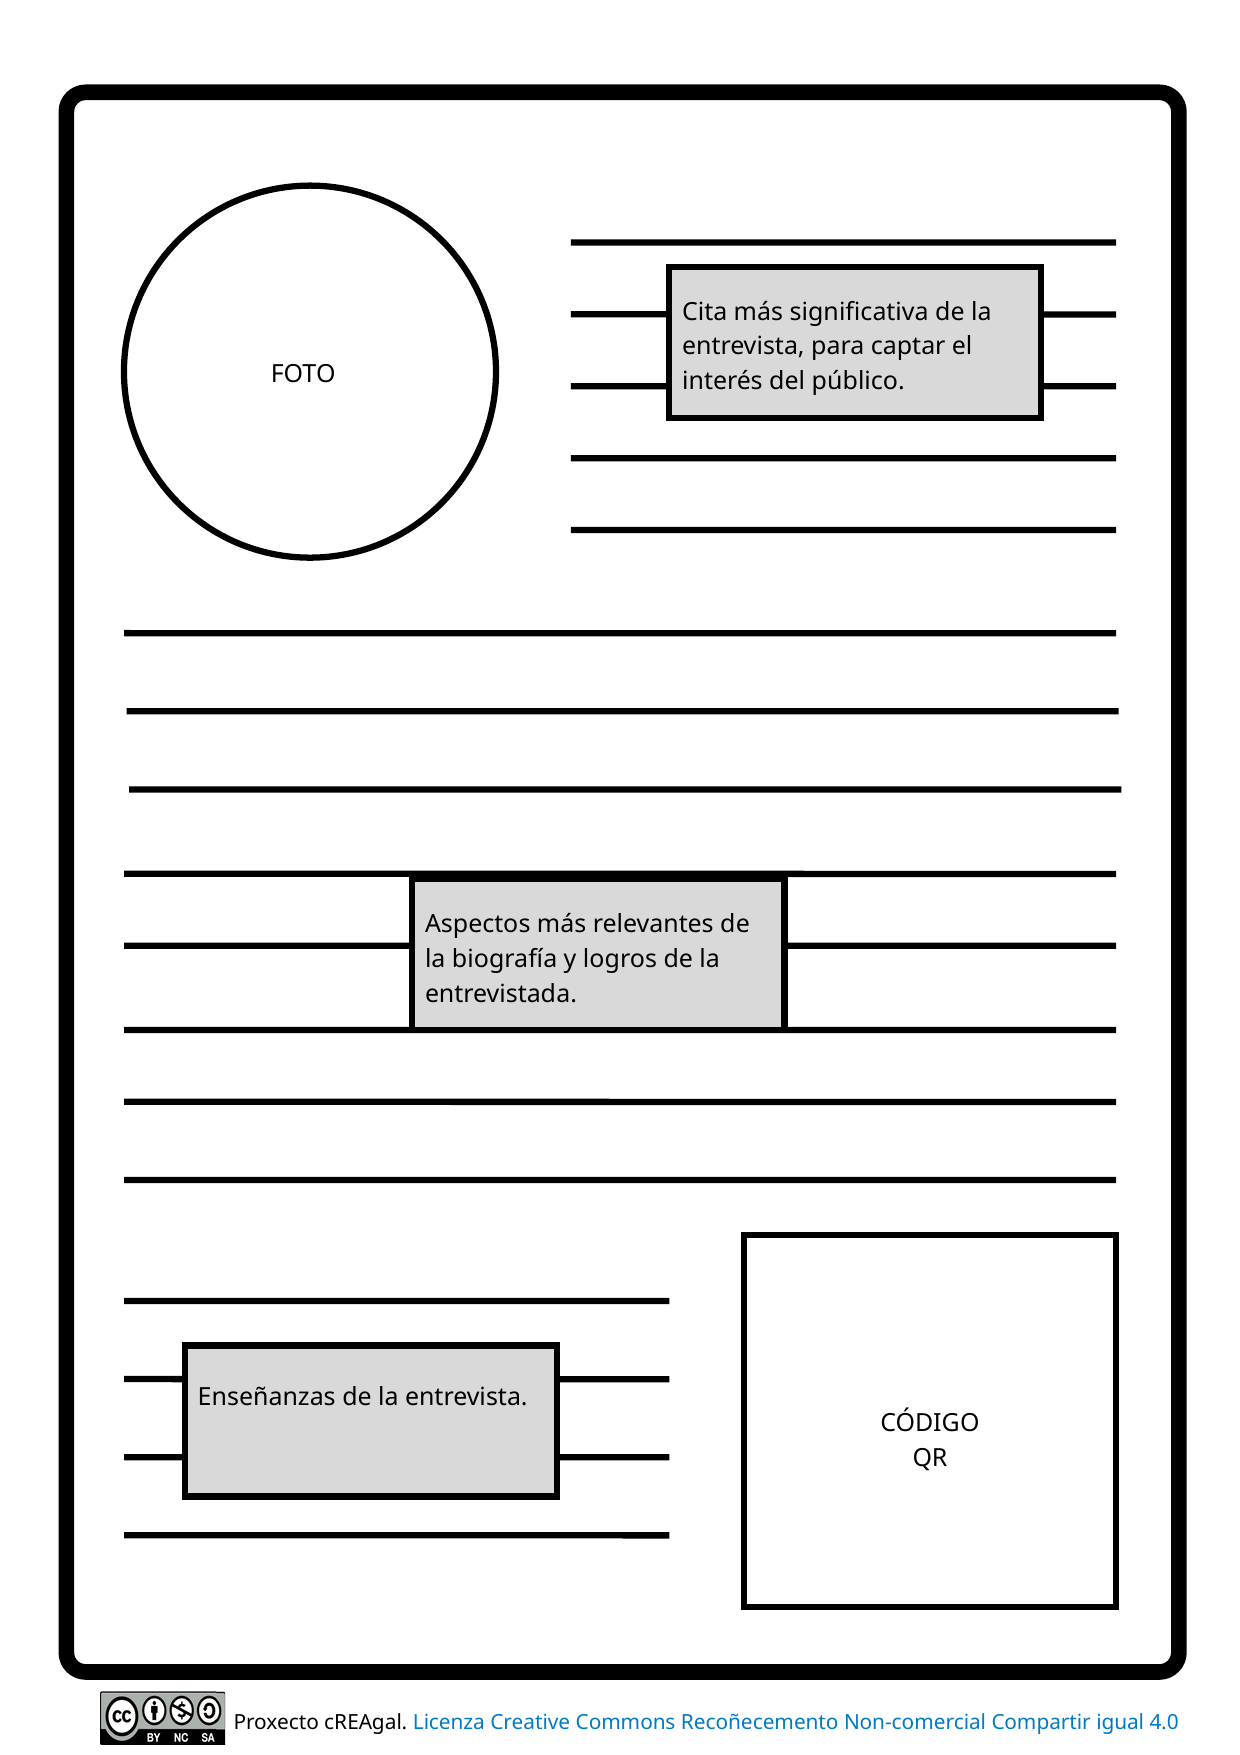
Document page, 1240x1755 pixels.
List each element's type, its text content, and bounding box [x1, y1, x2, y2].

text_box CÓDIGO QR [860, 1401, 1000, 1472]
text_box FOTO [257, 352, 349, 388]
text_box Enseñanzas de la entrevista. [197, 1375, 545, 1411]
text_box [66, 92, 1179, 1672]
text_box Aspectos más relevantes de la biografía y logros de la entrevistada. [425, 902, 772, 1008]
text_box Cita más significativa de la entrevista, para captar el interés del público. [682, 289, 1029, 395]
text_box [100, 1691, 226, 1745]
text_box Proxecto cREAgal. Licenza Creative Commons Recoñecemento Non-comercial Compartir igual 4.0 [230, 1702, 1182, 1738]
